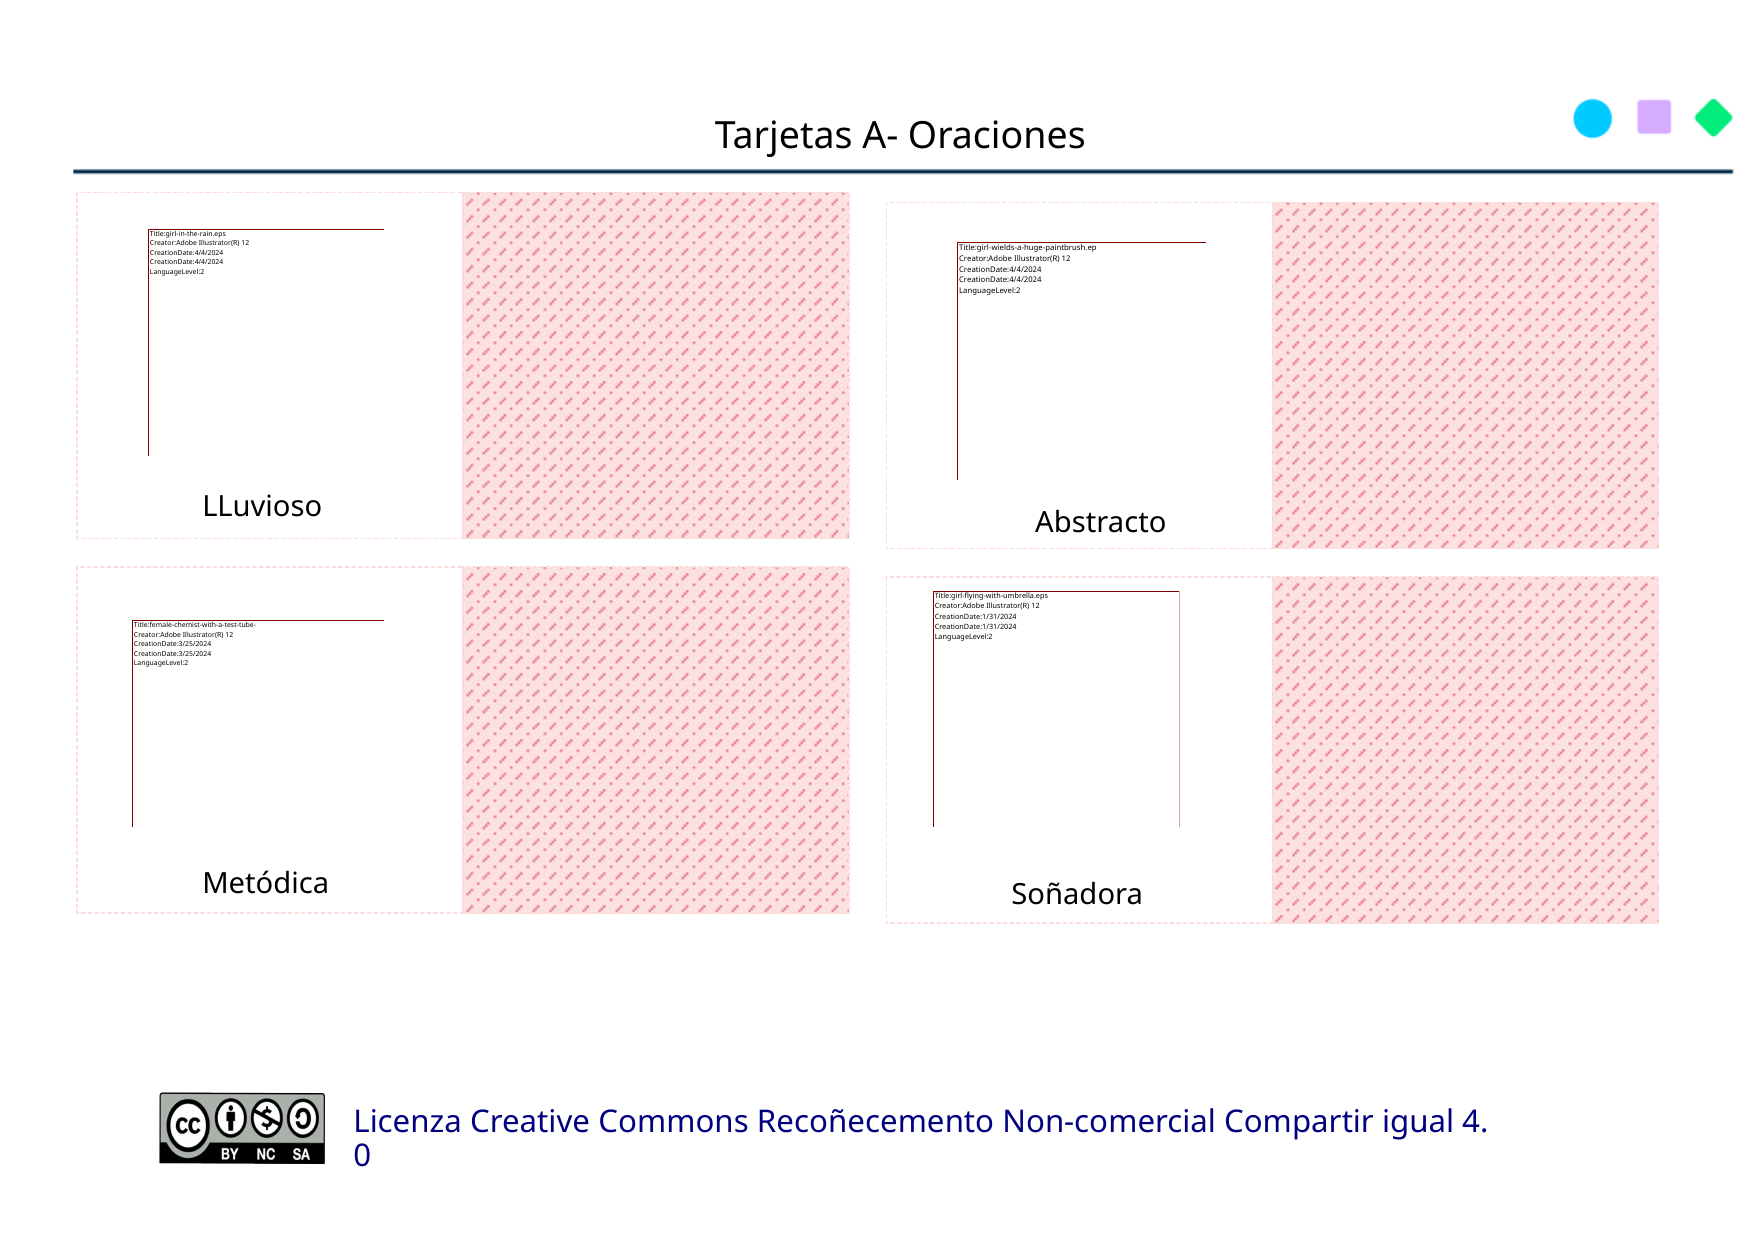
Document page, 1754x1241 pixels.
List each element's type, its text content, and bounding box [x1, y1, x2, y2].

picture [131, 620, 384, 827]
text_box [1272, 577, 1659, 924]
text_box Soñadora [996, 865, 1174, 951]
picture [159, 1092, 325, 1164]
text_box [463, 192, 849, 539]
picture [147, 228, 384, 456]
picture [956, 242, 1211, 480]
text_box Metódica [187, 855, 364, 941]
text_box Abstracto [1020, 493, 1197, 579]
text_box [463, 567, 849, 914]
text_box [1272, 202, 1659, 549]
text_box Licenza Creative Commons Recoñecemento Non-comercial Compartir igual 4.0 [338, 1072, 1506, 1170]
text_box LLuvioso [187, 477, 364, 563]
picture [59, 70, 1743, 197]
picture [932, 590, 1186, 827]
